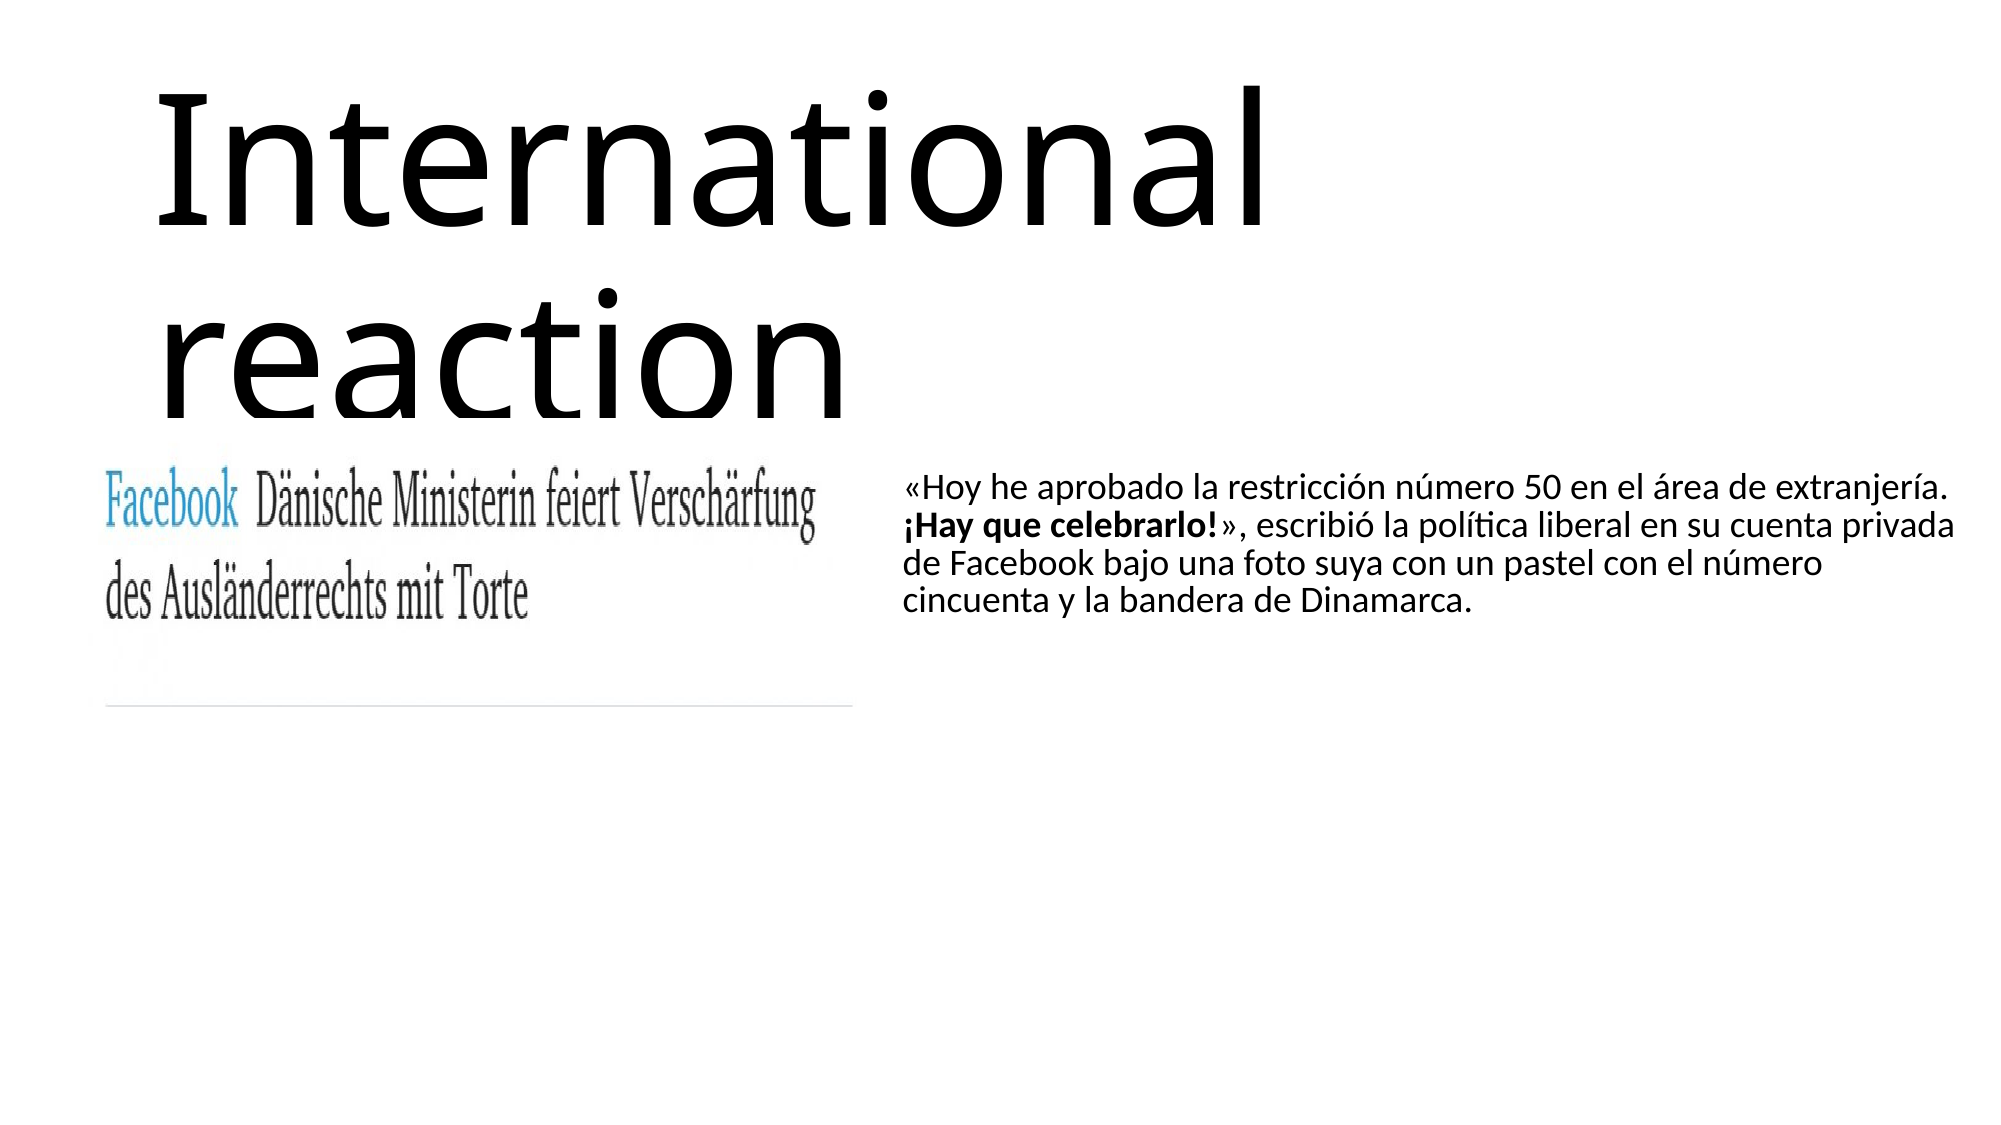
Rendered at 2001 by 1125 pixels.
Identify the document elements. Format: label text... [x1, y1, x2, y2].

title International reaction [137, 59, 1863, 278]
picture [88, 418, 857, 707]
text_box «Hoy he aprobado la restricción número 50 en el área de extranjería. ¡Hay que celebrarlo!», escribió la política liberal en su cuenta privada de Facebook bajo una foto suya con un pastel con el número cincuenta y la bandera de Dinamarca. [887, 463, 1986, 630]
